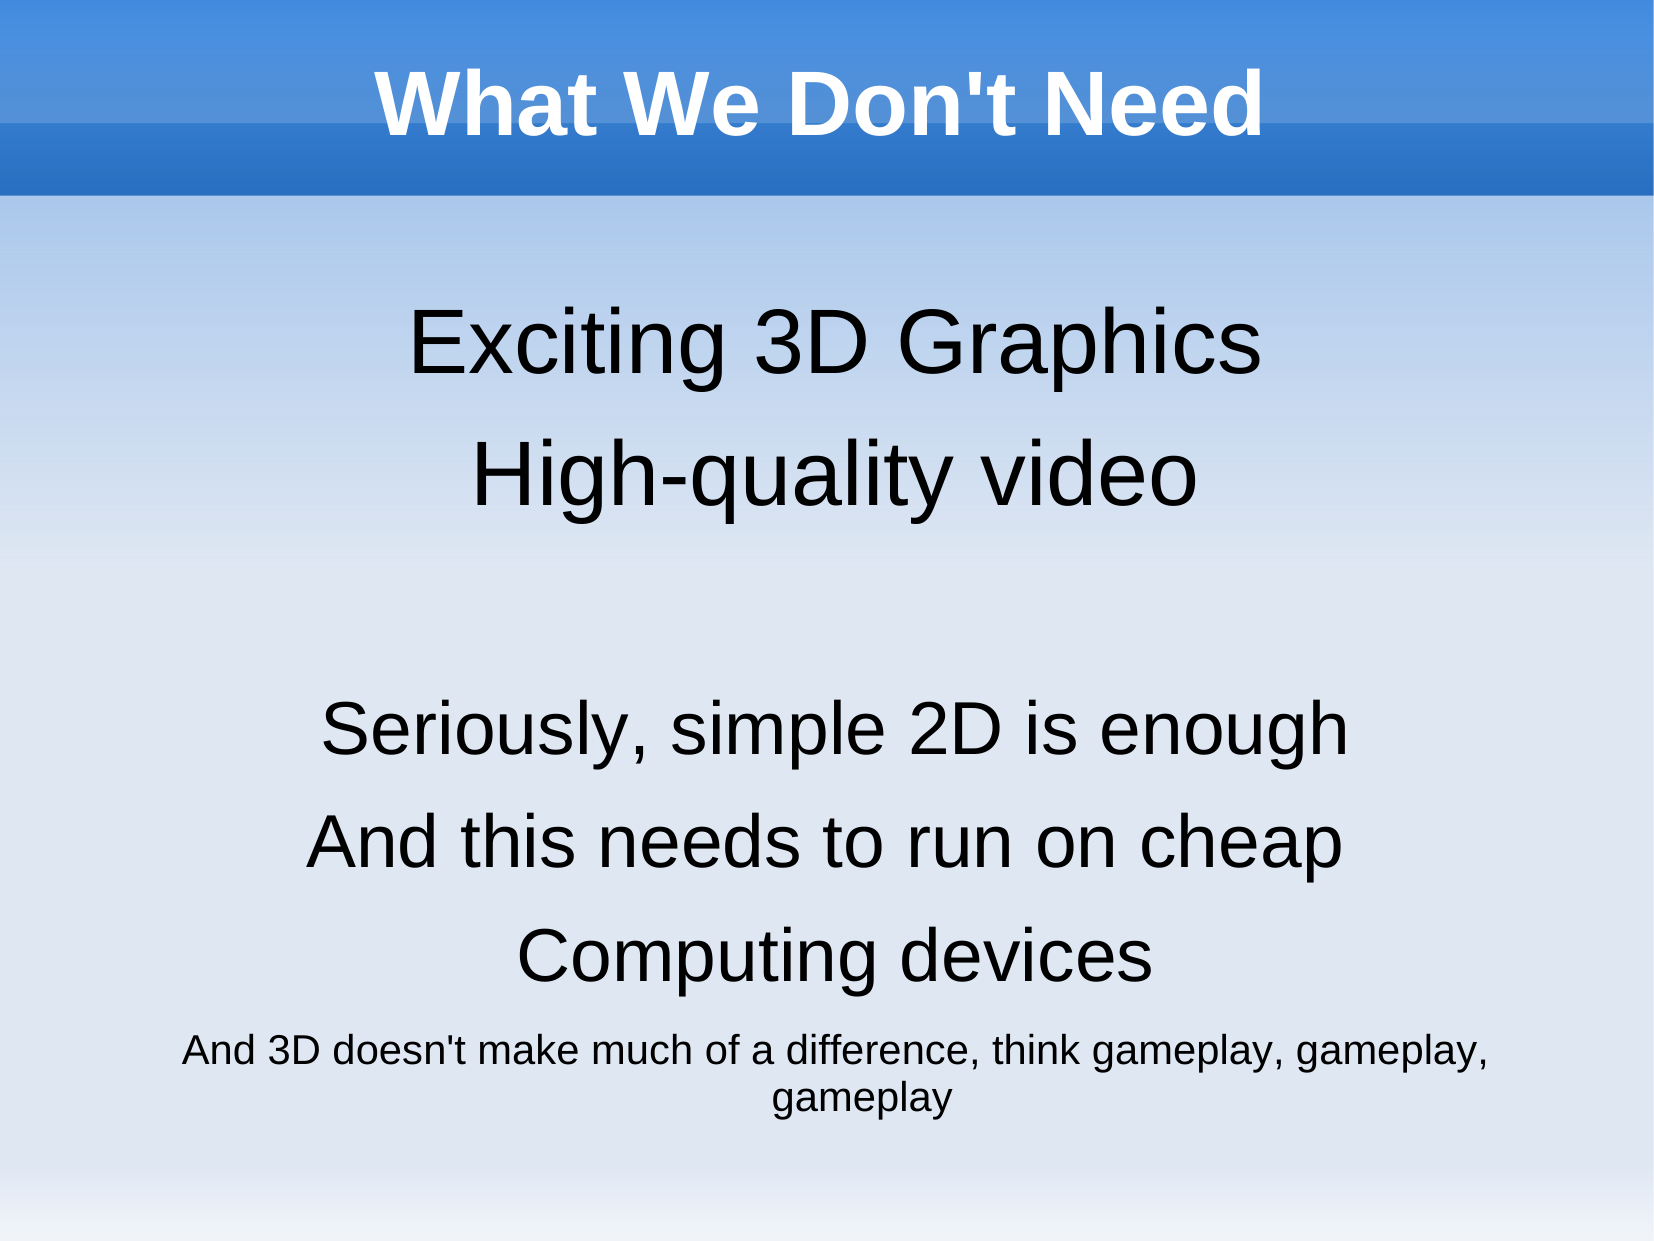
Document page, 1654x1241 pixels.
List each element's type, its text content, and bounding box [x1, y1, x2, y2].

list Exciting 3D Graphics High-quality video Seriously, simple 2D is enough And this needs to run on cheap Computing devices And 3D doesn't make much of a difference, think gameplay, gameplay, gameplay [82, 290, 1571, 1120]
title What We Don't Need [76, 0, 1565, 208]
picture [0, 0, 1654, 1241]
